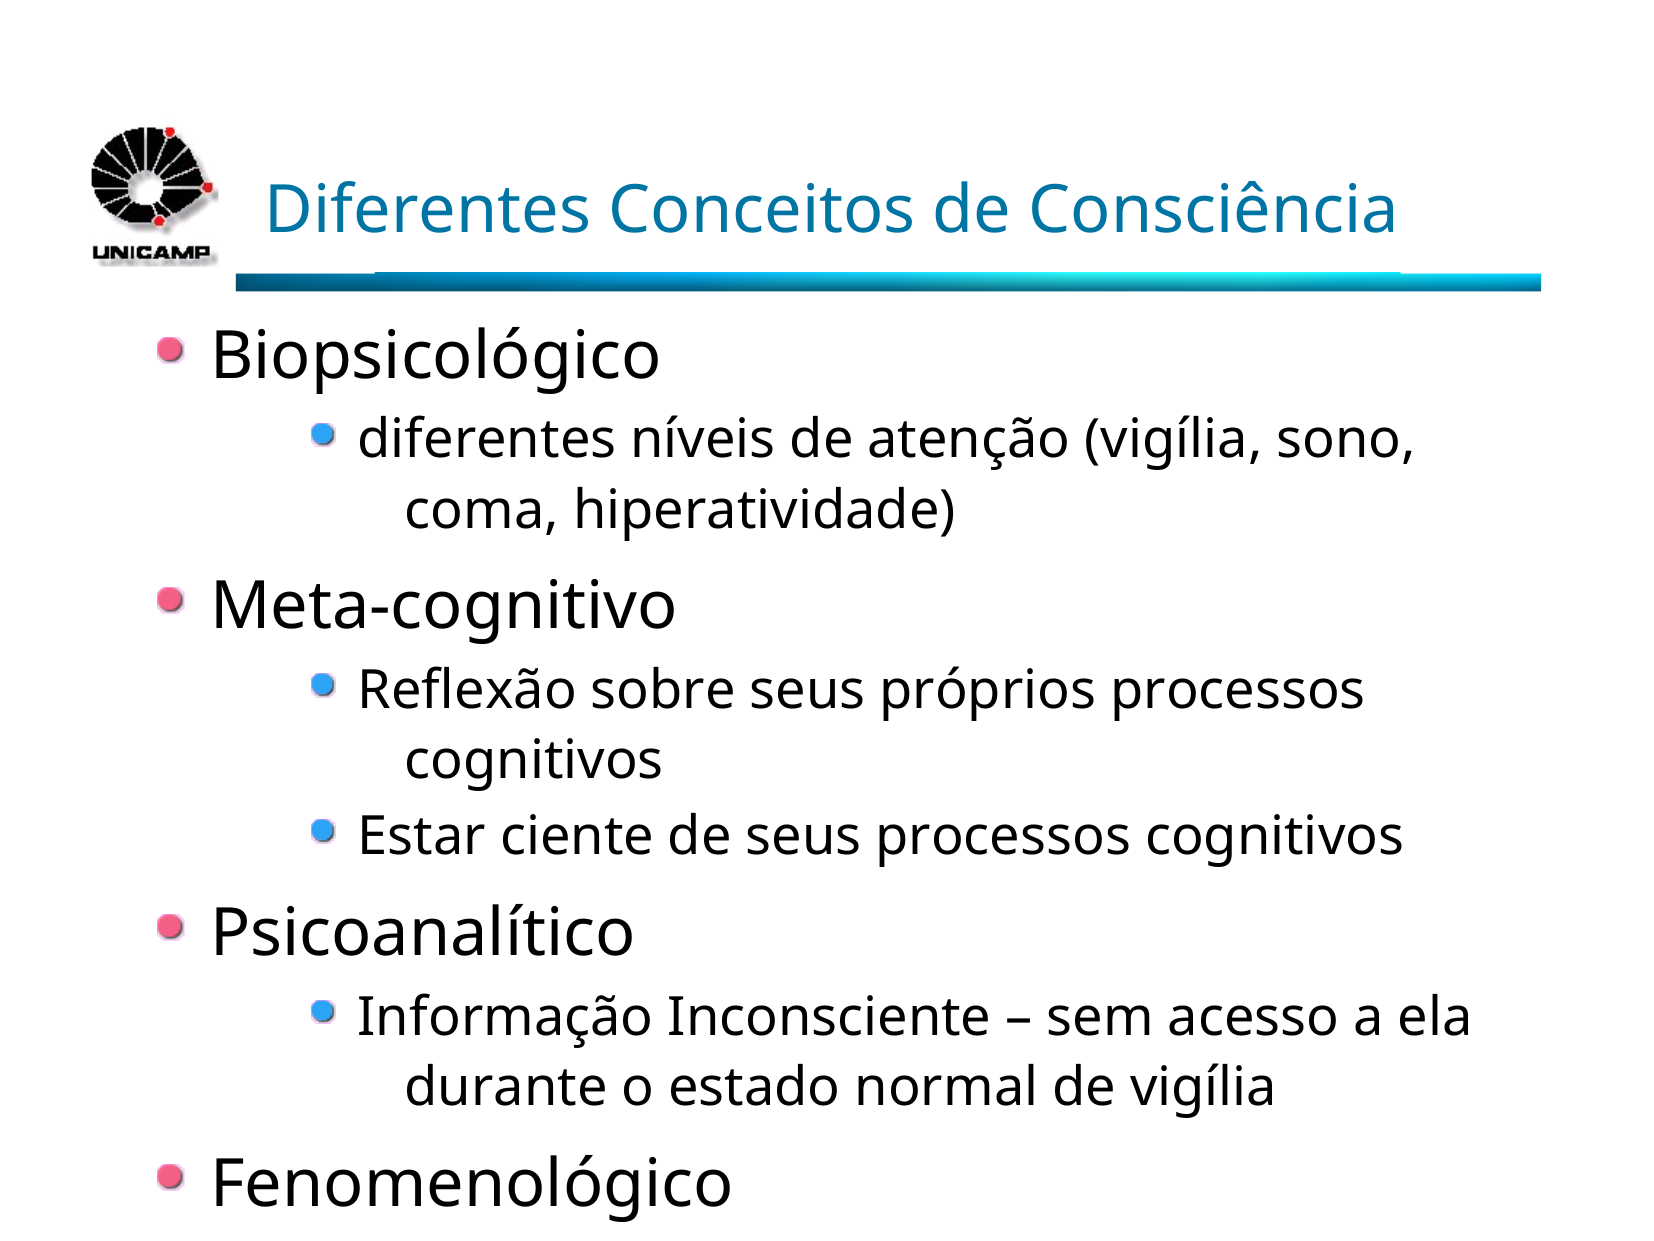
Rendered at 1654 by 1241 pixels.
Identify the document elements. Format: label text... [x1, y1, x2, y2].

list Biopsicológico diferentes níveis de atenção (vigília, sono, coma, hiperatividade) Meta-cognitivo Reflexão sobre seus próprios processos cognitivos Estar ciente de seus processos cognitivos Psicoanalítico Informação Inconsciente – sem acesso a ela durante o estado normal de vigília Fenomenológico O que é “experienciar” alguma coisa ? Aspectos da experiência individual, subjetiva [121, 309, 1534, 1206]
title Diferentes Conceitos de Consciência [264, 42, 1534, 250]
picture [125, 272, 1654, 295]
